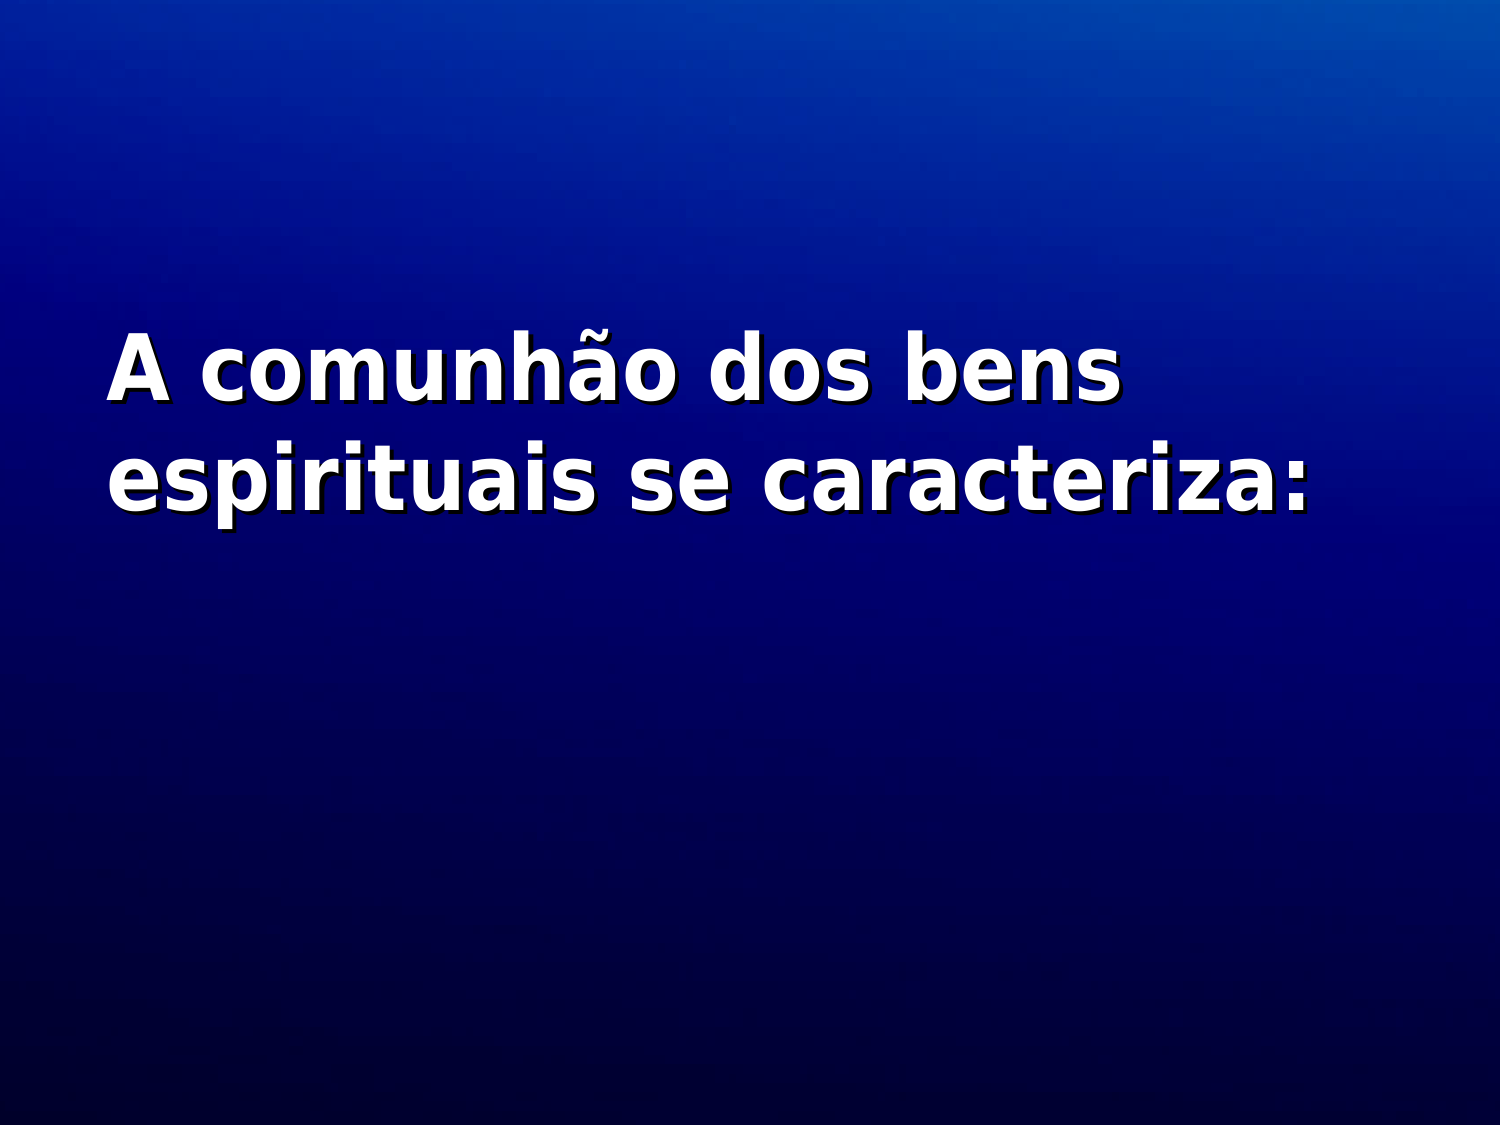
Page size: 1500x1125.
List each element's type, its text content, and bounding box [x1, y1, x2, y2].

text_box A comunhão dos bens espirituais se caracteriza: [92, 82, 1418, 1040]
picture [0, 0, 1500, 1125]
